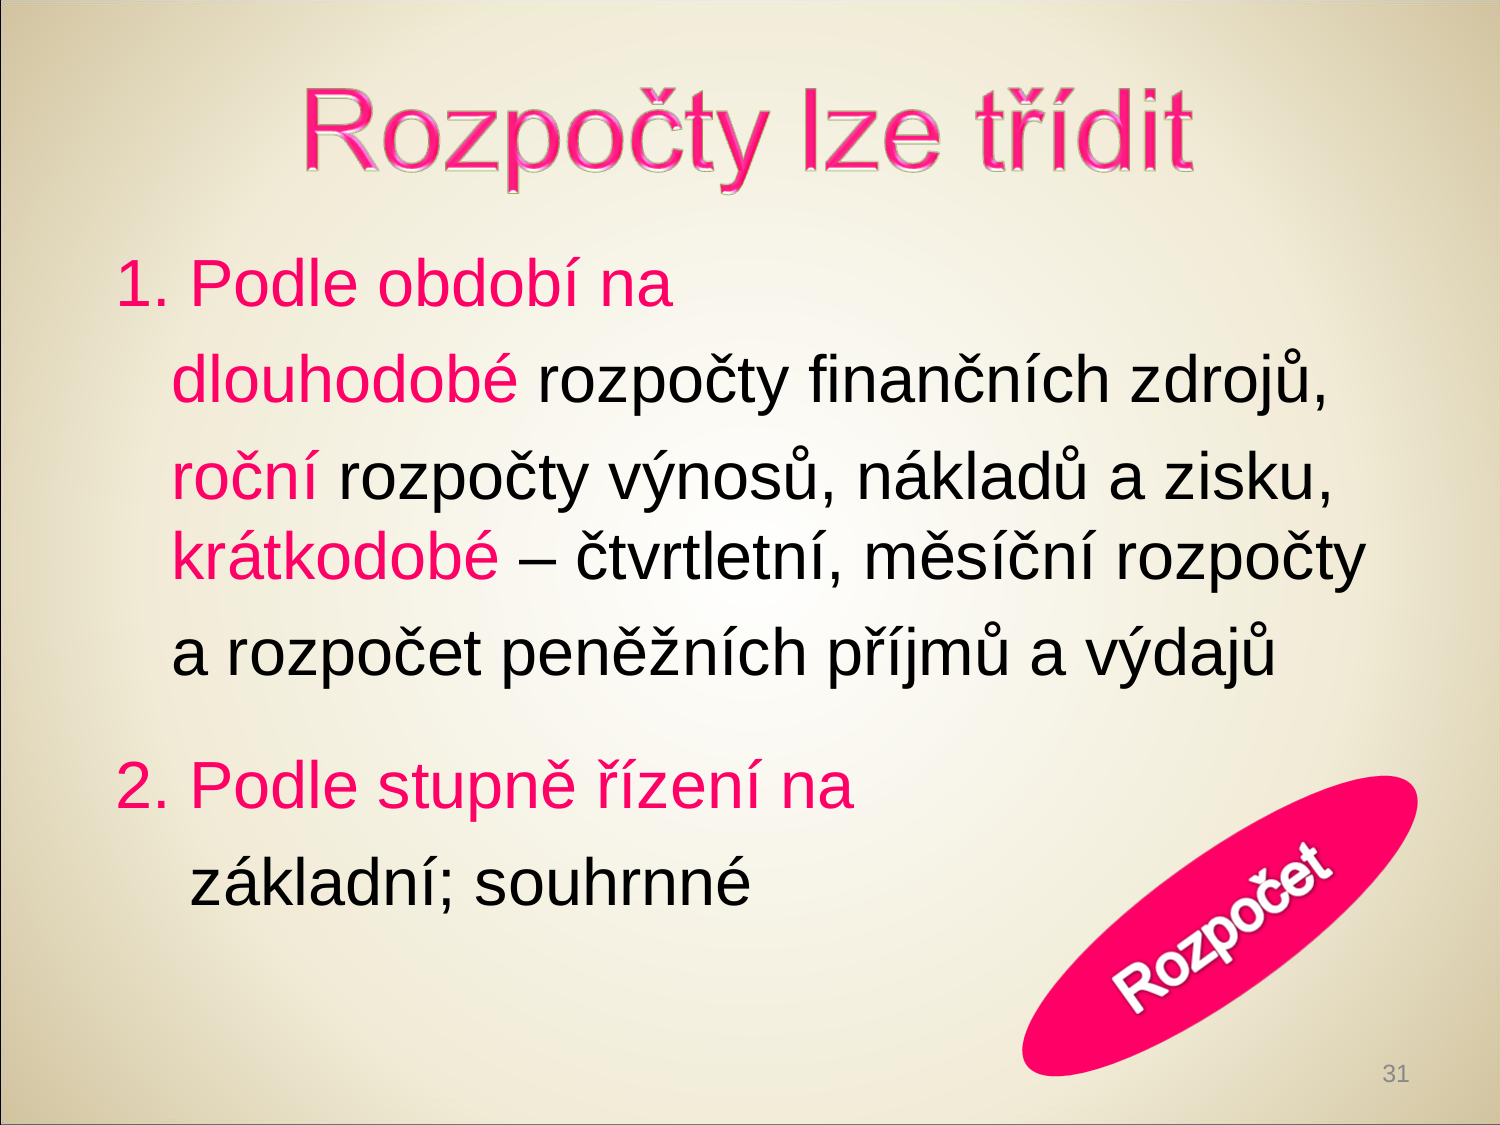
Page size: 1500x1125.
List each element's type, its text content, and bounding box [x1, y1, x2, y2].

picture [0, 0, 1500, 1125]
list 1. Podle období na dlouhodobé rozpočty finančních zdrojů, roční rozpočty výnosů, nákladů a zisku, krátkodobé ‒ čtvrtletní, měsíční rozpočty a rozpočet peněžních příjmů a výdajů 2. Podle stupně řízení na základní; souhrnné [100, 231, 1451, 1023]
text_box <číslo> [1074, 1042, 1426, 1103]
